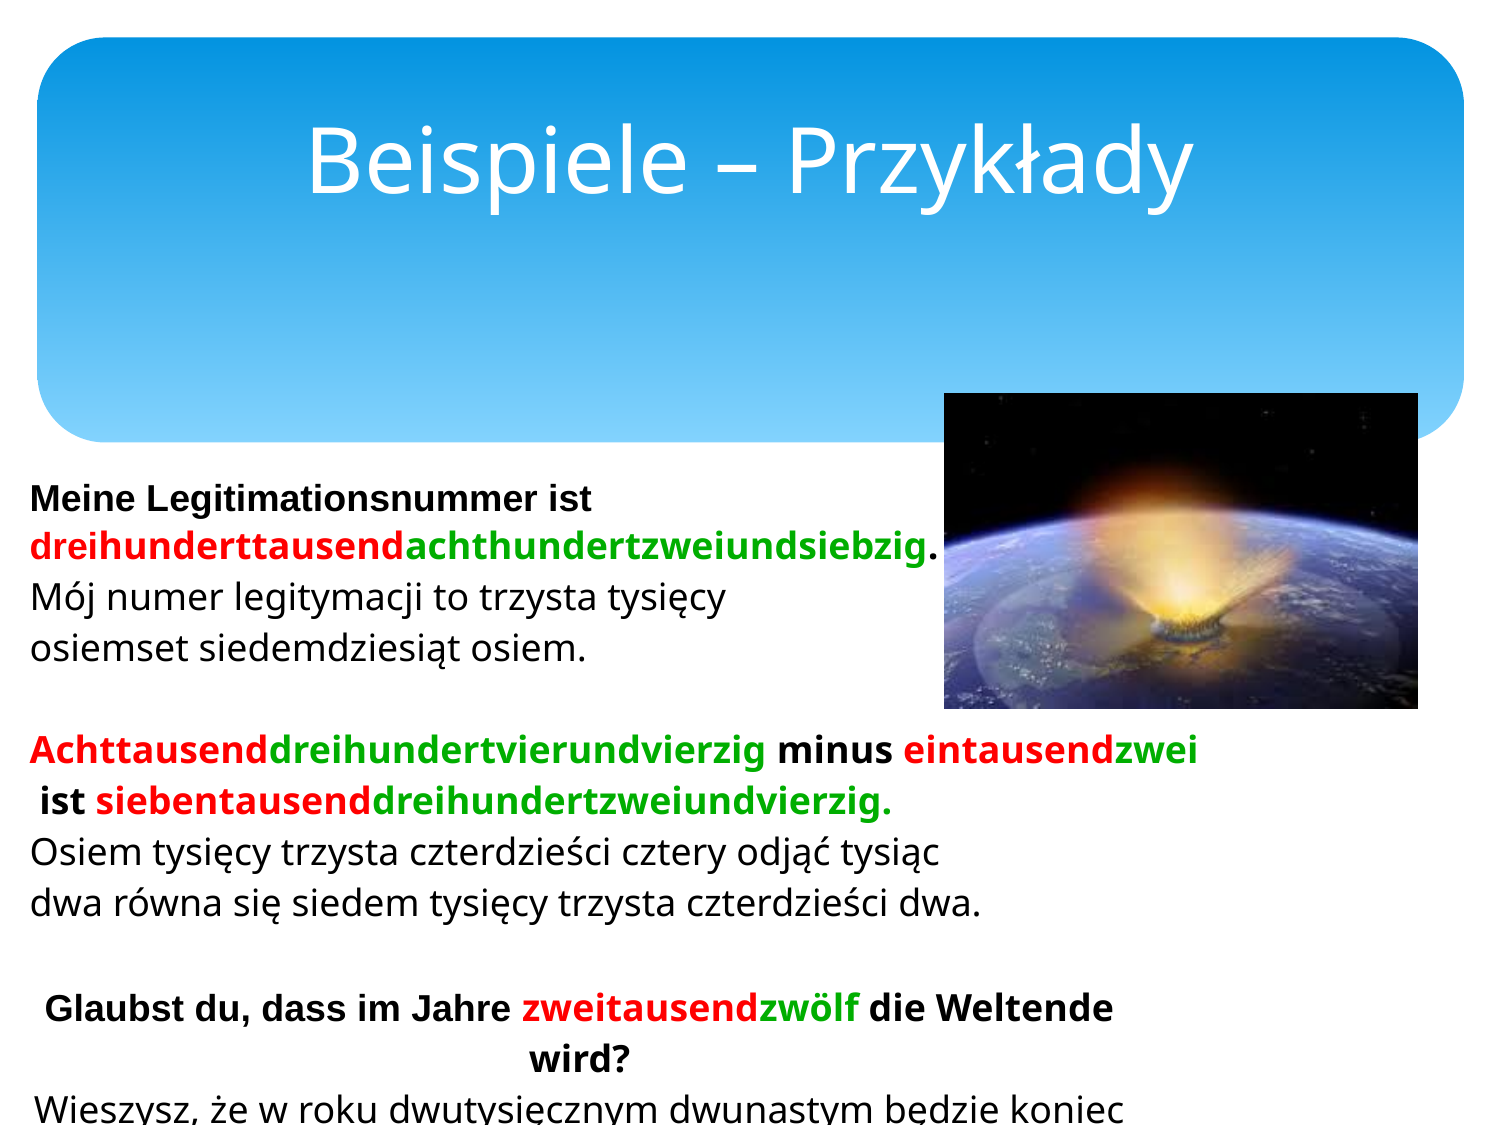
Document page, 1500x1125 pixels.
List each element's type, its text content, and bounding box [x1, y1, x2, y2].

subtitle Meine Legitimationsnummer ist dreihunderttausendachthundertzweiundsiebzig. Mój numer legitymacji to trzysta tysięcy osiemset siedemdziesiąt osiem. Achttausenddreihundertvierundvierzig minus eintausendzwei ist siebentausenddreihundertzweiundvierzig. Osiem tysięcy trzysta czterdzieści cztery odjąć tysiąc dwa równa się siedem tysięcy trzysta czterdzieści dwa. [29, 354, 1477, 1093]
text_box Glaubst du, dass im Jahre zweitausendzwölf die Weltende wird? Wieszysz, że w roku dwutysięcznym dwunastym będzie koniec świata? [7, 974, 1152, 1081]
picture [944, 393, 1418, 709]
title Beispiele – Przykłady [75, 55, 1425, 262]
